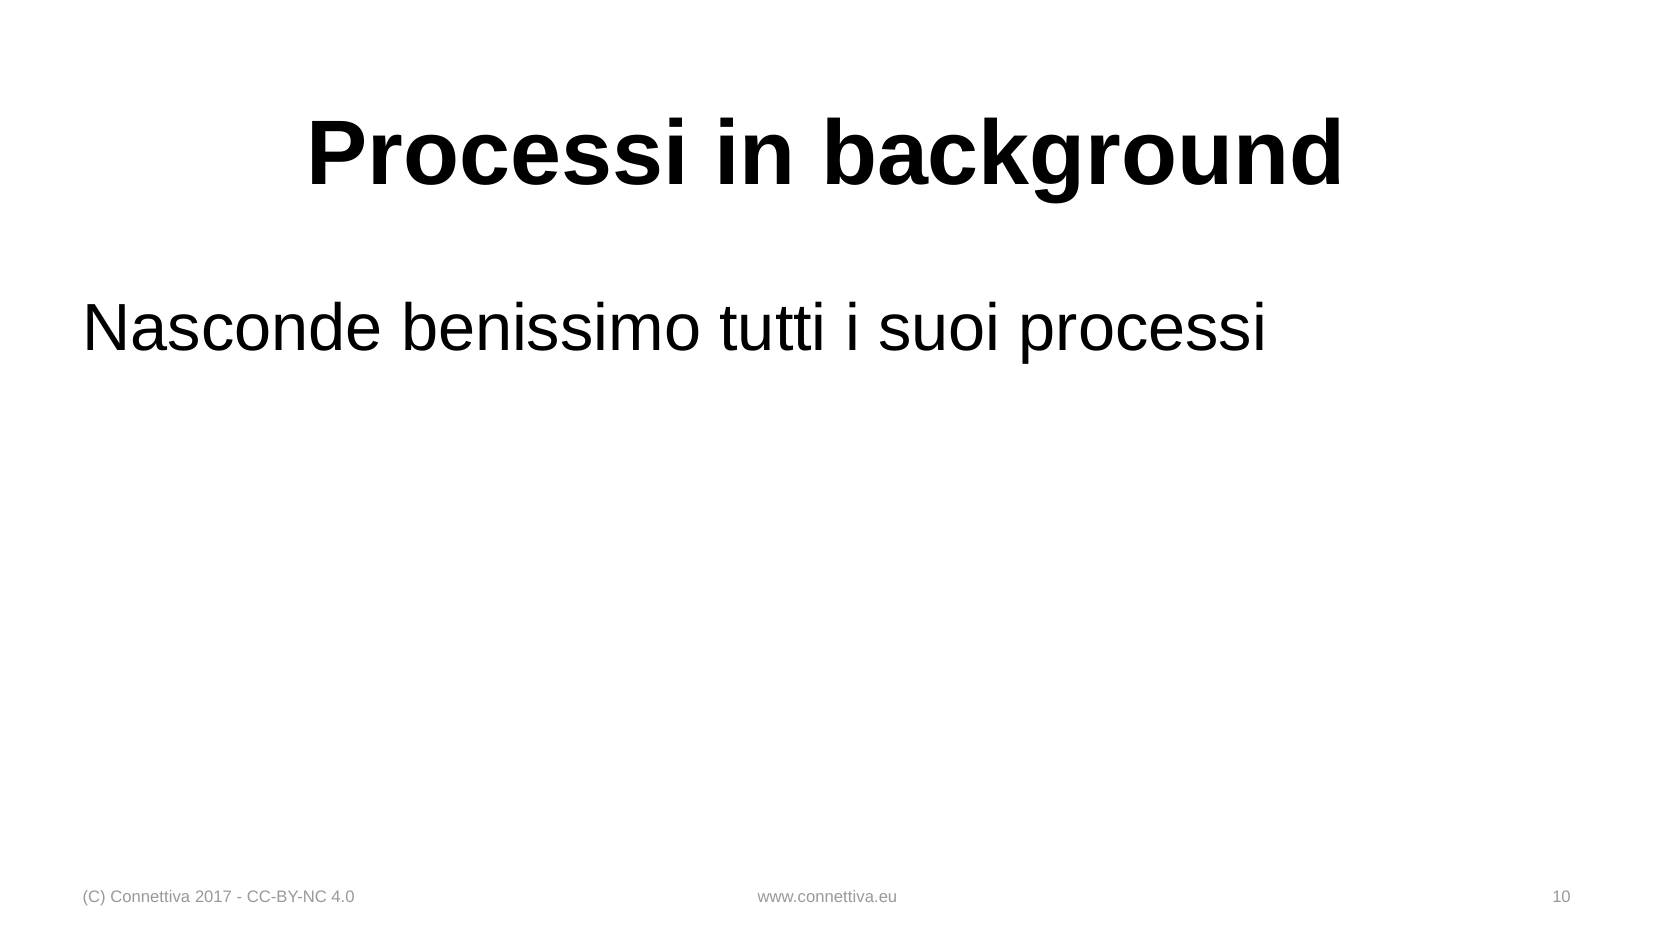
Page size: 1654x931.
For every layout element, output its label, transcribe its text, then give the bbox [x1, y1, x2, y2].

title Processi in background [82, 49, 1571, 257]
list Nasconde benissimo tutti i suoi processi [82, 290, 1571, 931]
